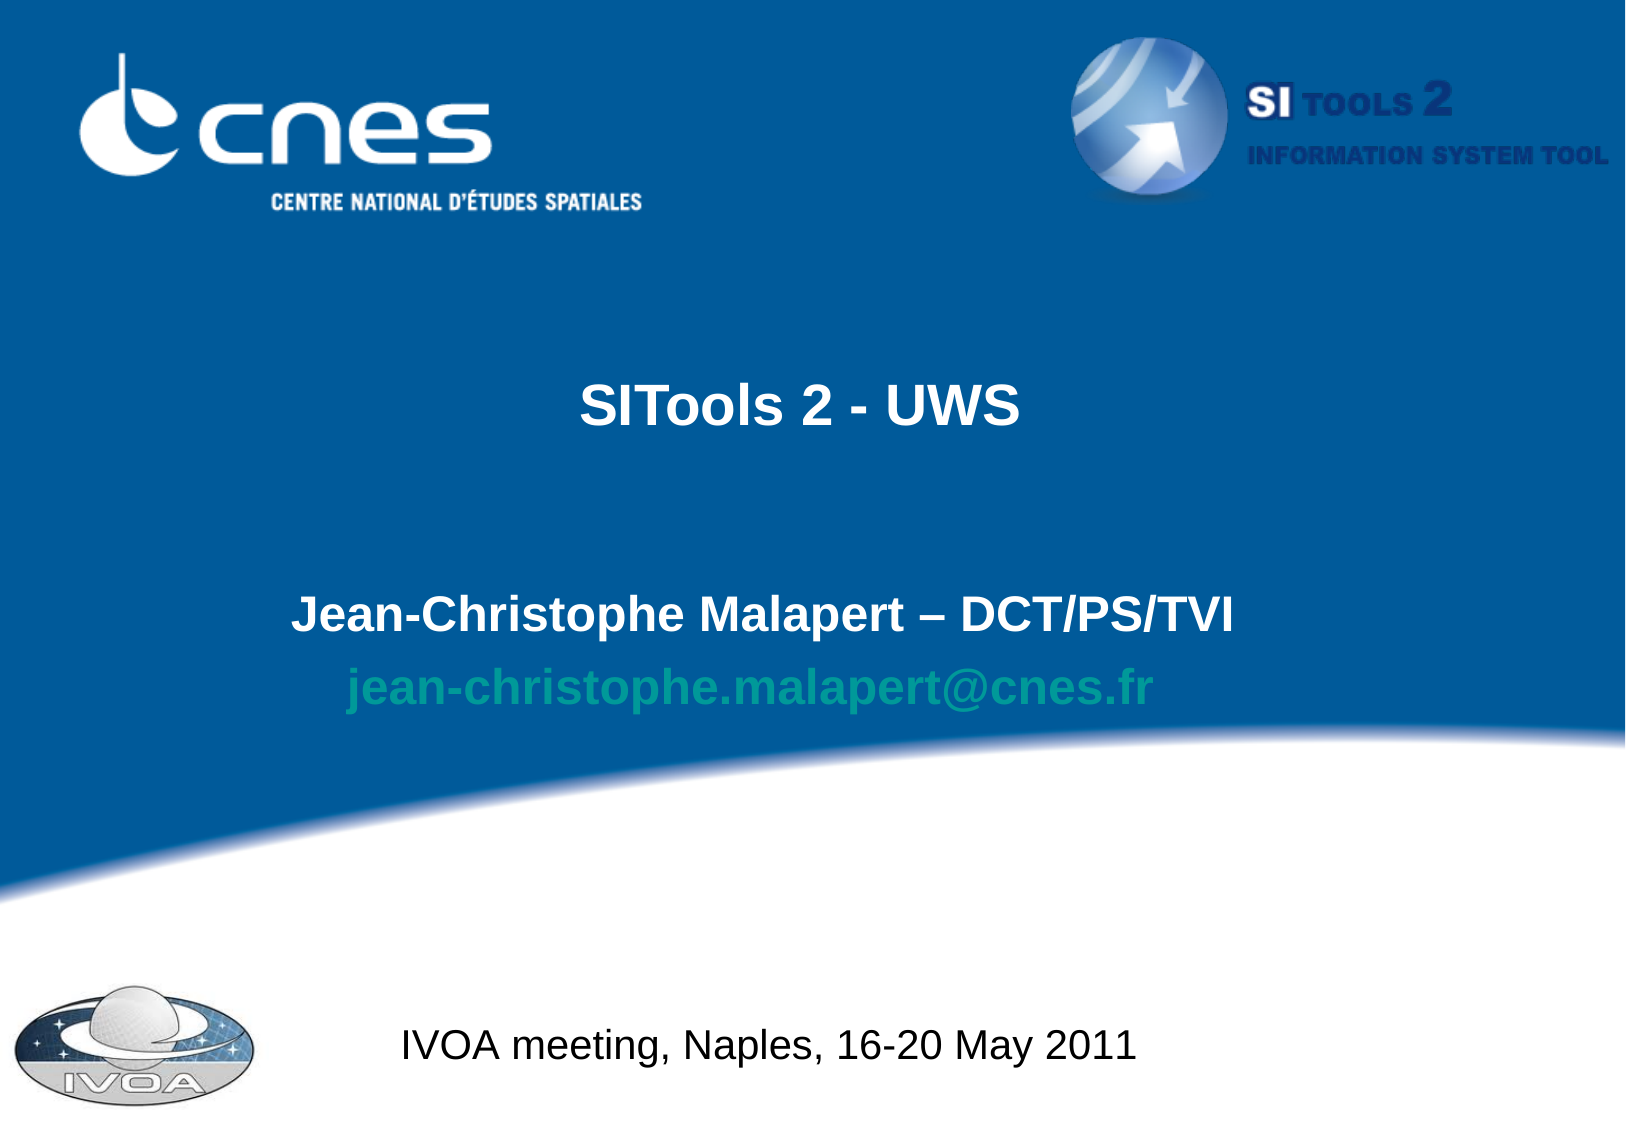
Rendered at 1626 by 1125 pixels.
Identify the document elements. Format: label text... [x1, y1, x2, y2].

text_box IVOA meeting, Naples, 16-20 May 2011 [385, 1010, 1153, 1076]
title SITools 2 - UWS [304, 308, 1297, 497]
picture [0, 0, 1626, 1125]
text_box Jean-Christophe Malapert – DCT/PS/TVI jean-christophe.malapert@cnes.fr [121, 574, 1504, 940]
